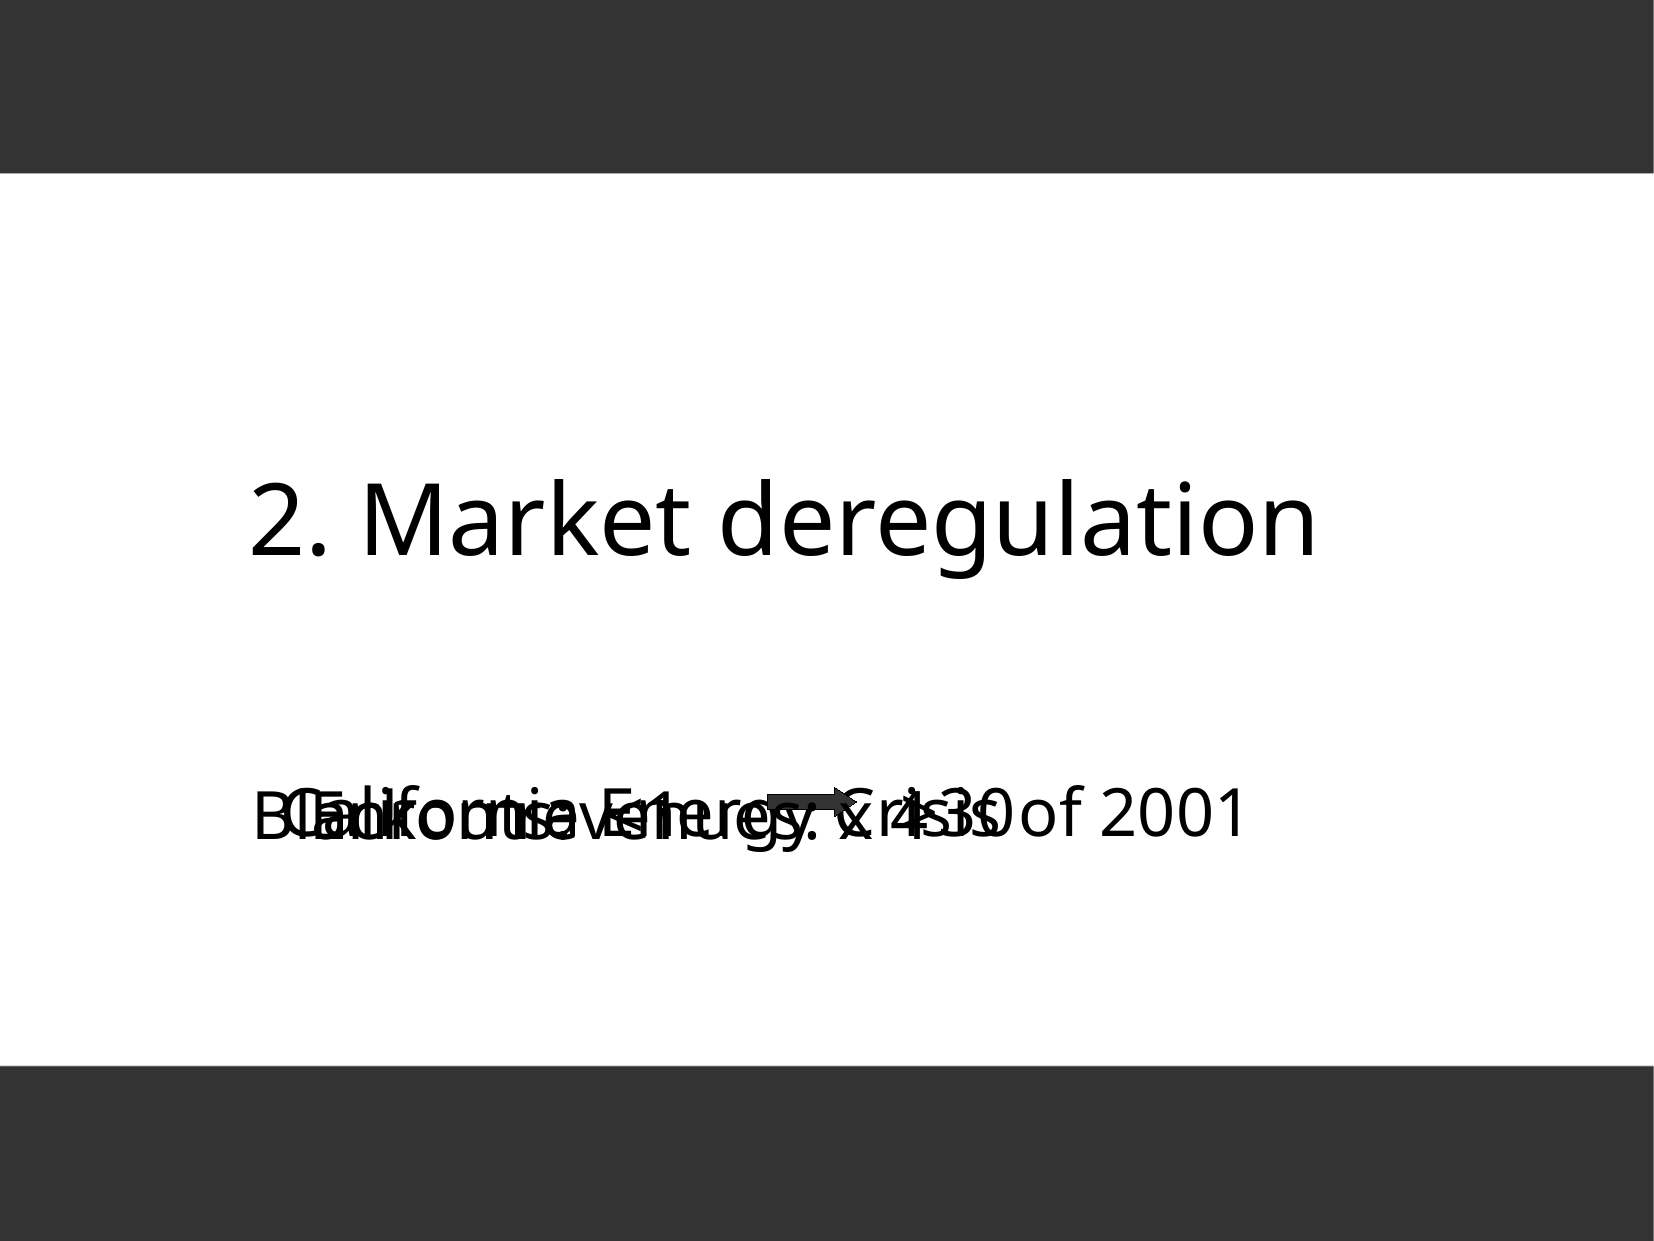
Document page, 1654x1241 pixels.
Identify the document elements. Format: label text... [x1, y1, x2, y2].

text_box California Energy Crisis of 2001 [1063, 757, 1359, 853]
title 2. Market deregulation [0, 413, 1582, 621]
text_box Blackouts: <1 [236, 760, 295, 857]
text_box Enron revenues: x 4 [295, 760, 1093, 857]
picture [0, 0, 1654, 1241]
